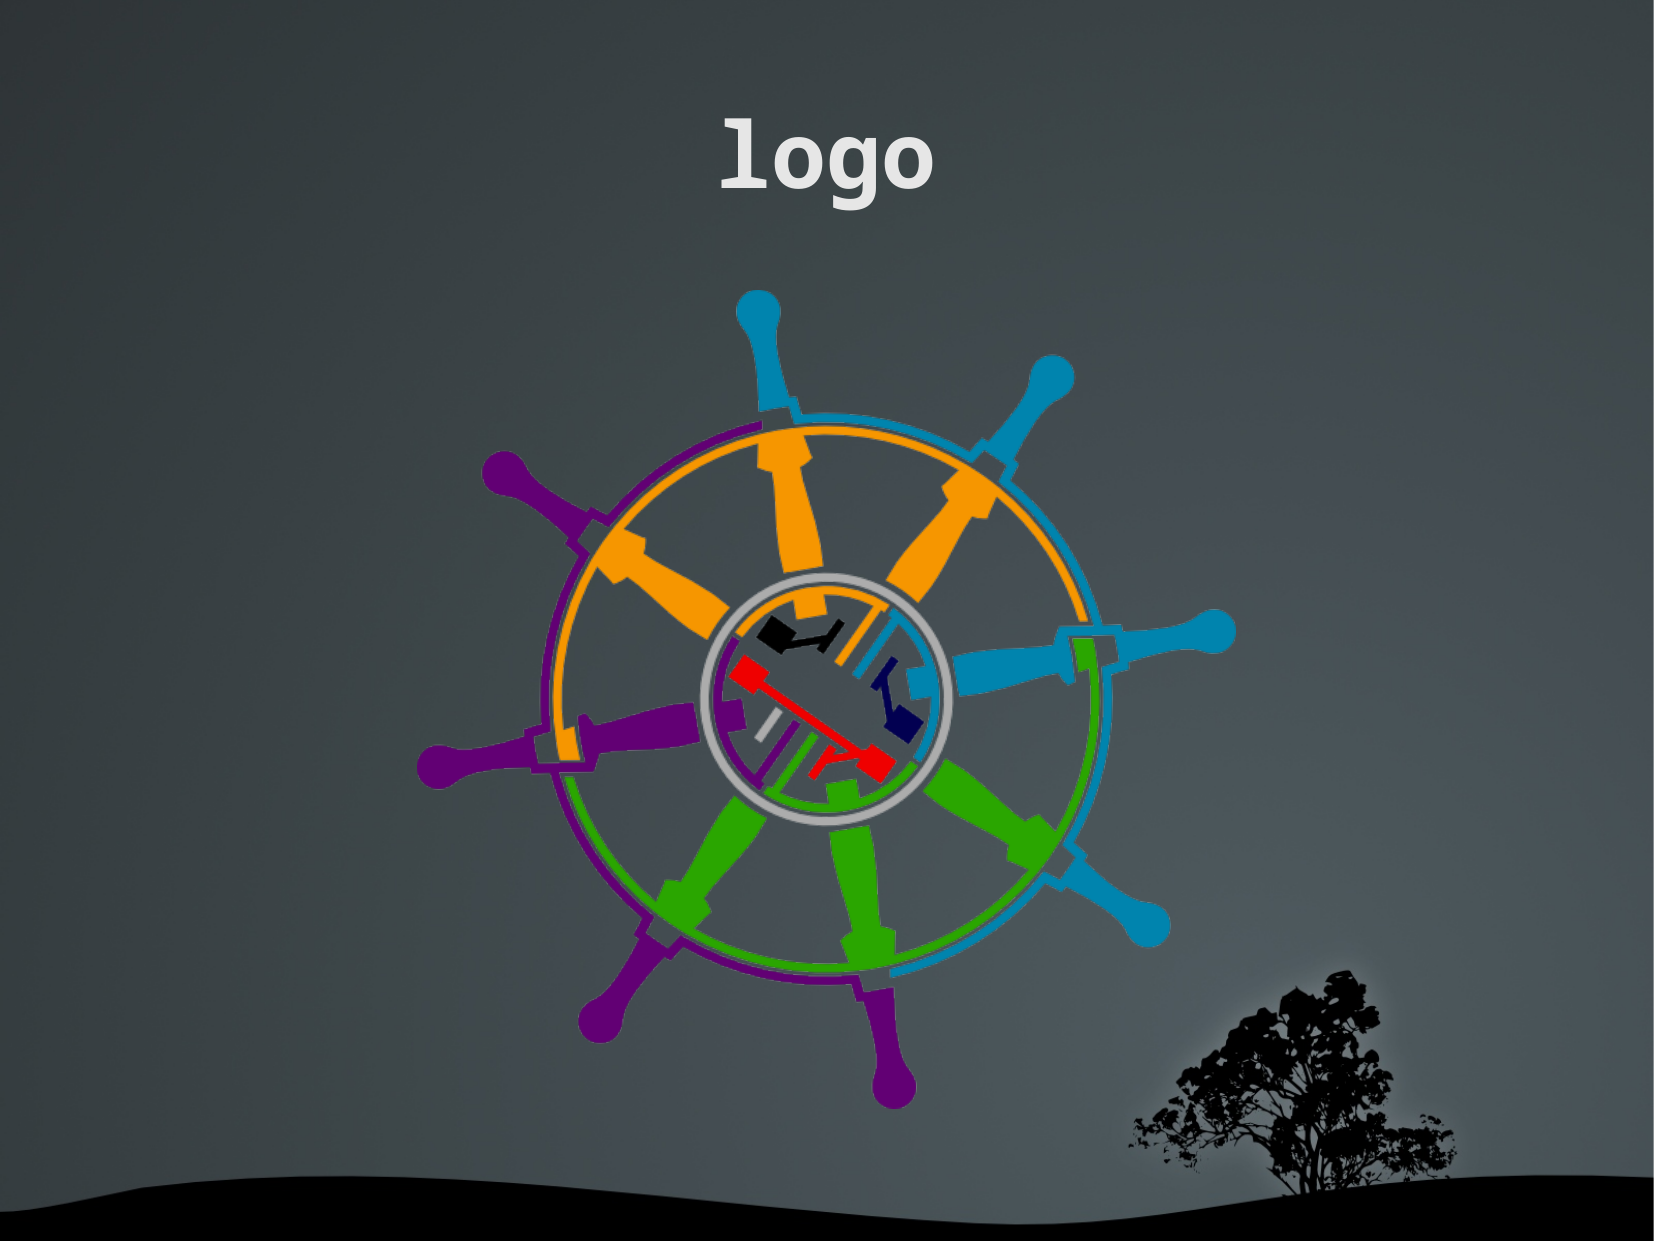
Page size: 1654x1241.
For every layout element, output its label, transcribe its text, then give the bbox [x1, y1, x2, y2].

title logo [82, 49, 1571, 257]
picture [0, 0, 1654, 1241]
